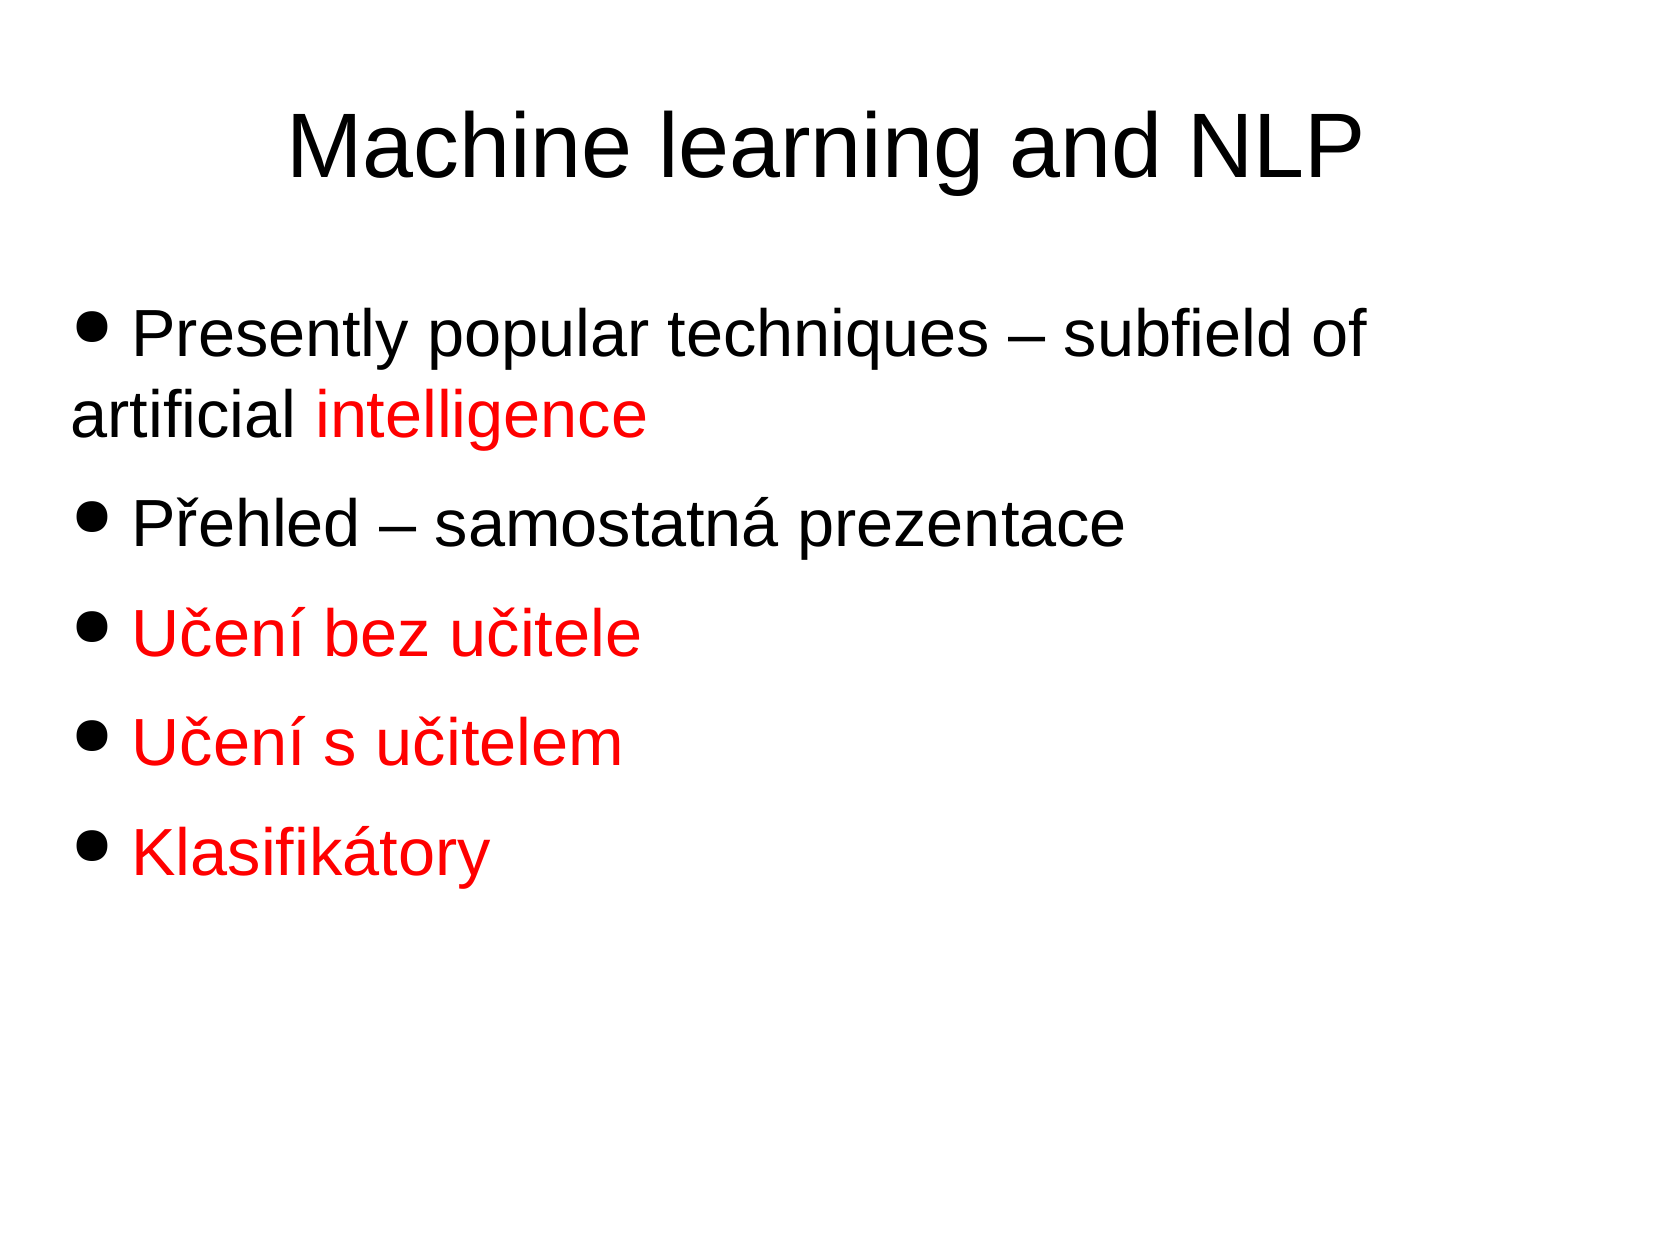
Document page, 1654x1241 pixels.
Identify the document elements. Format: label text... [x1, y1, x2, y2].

list Presently popular techniques – subfield of artificial intelligence Přehled – samostatná prezentace Učení bez učitele Učení s učitelem Klasifikátory [70, 290, 1559, 1094]
title Machine learning and NLP [82, 56, 1571, 225]
